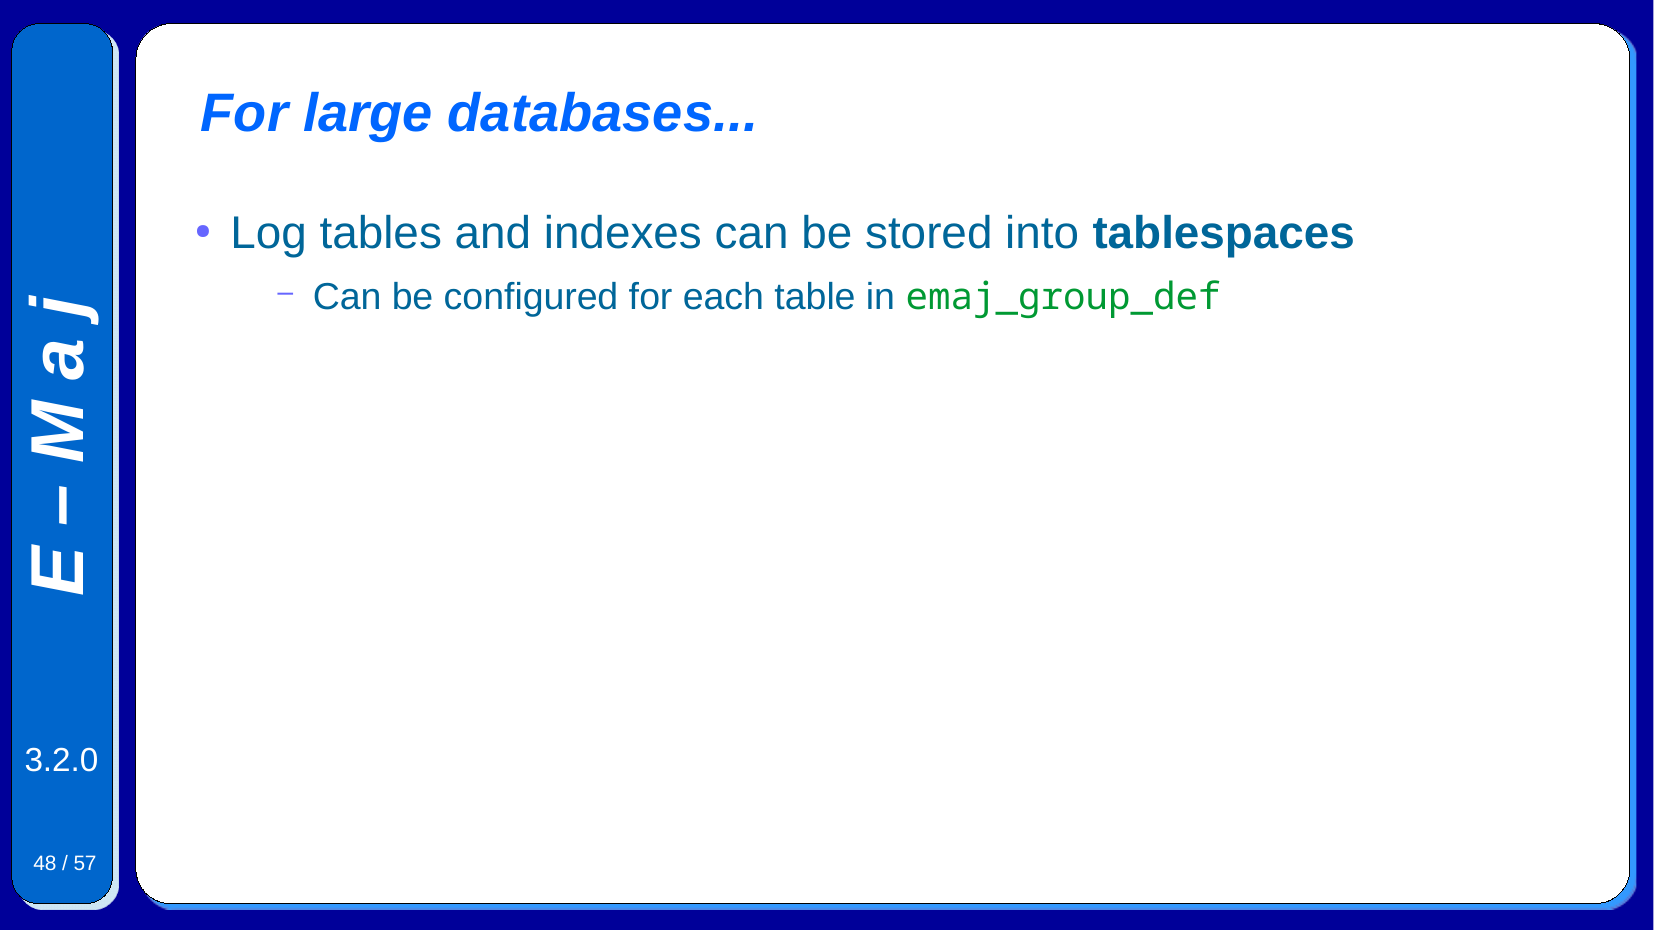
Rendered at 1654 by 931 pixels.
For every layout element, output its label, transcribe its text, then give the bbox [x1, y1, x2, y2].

list Log tables and indexes can be stored into tablespaces Can be configured for each table in emaj_group_def [177, 206, 1587, 827]
title For large databases... [200, 34, 1575, 191]
